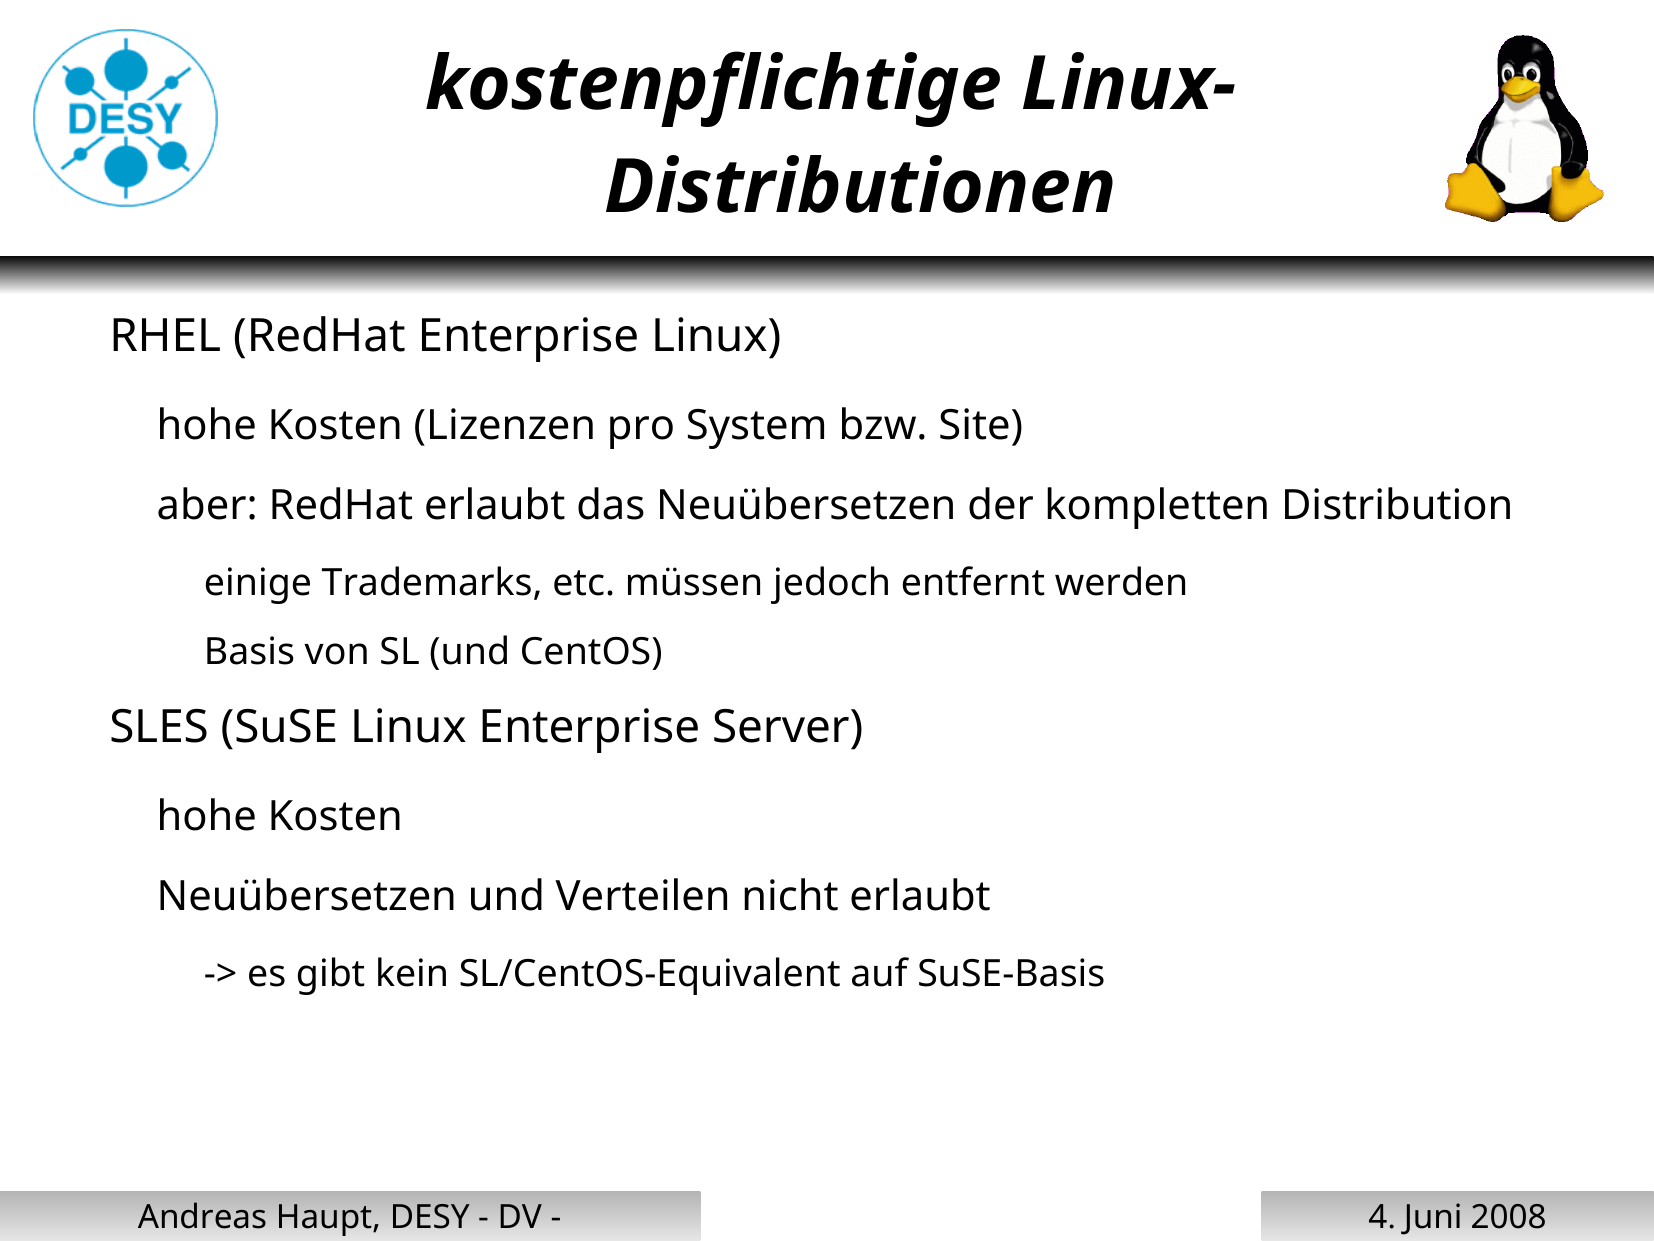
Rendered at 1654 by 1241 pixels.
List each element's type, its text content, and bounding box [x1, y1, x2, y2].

picture [33, 29, 218, 207]
title kostenpflichtige Linux-Distributionen [250, 12, 1413, 251]
list RHEL (RedHat Enterprise Linux) hohe Kosten (Lizenzen pro System bzw. Site) aber: RedHat erlaubt das Neuübersetzen der kompletten Distribution einige Trademarks, etc. müssen jedoch entfernt werden Basis von SL (und CentOS) SLES (SuSE Linux Enterprise Server) hohe Kosten Neuübersetzen und Verteilen nicht erlaubt -> es gibt kein SL/CentOS-Equivalent auf SuSE-Basis [97, 302, 1654, 1173]
picture [1429, 12, 1637, 238]
